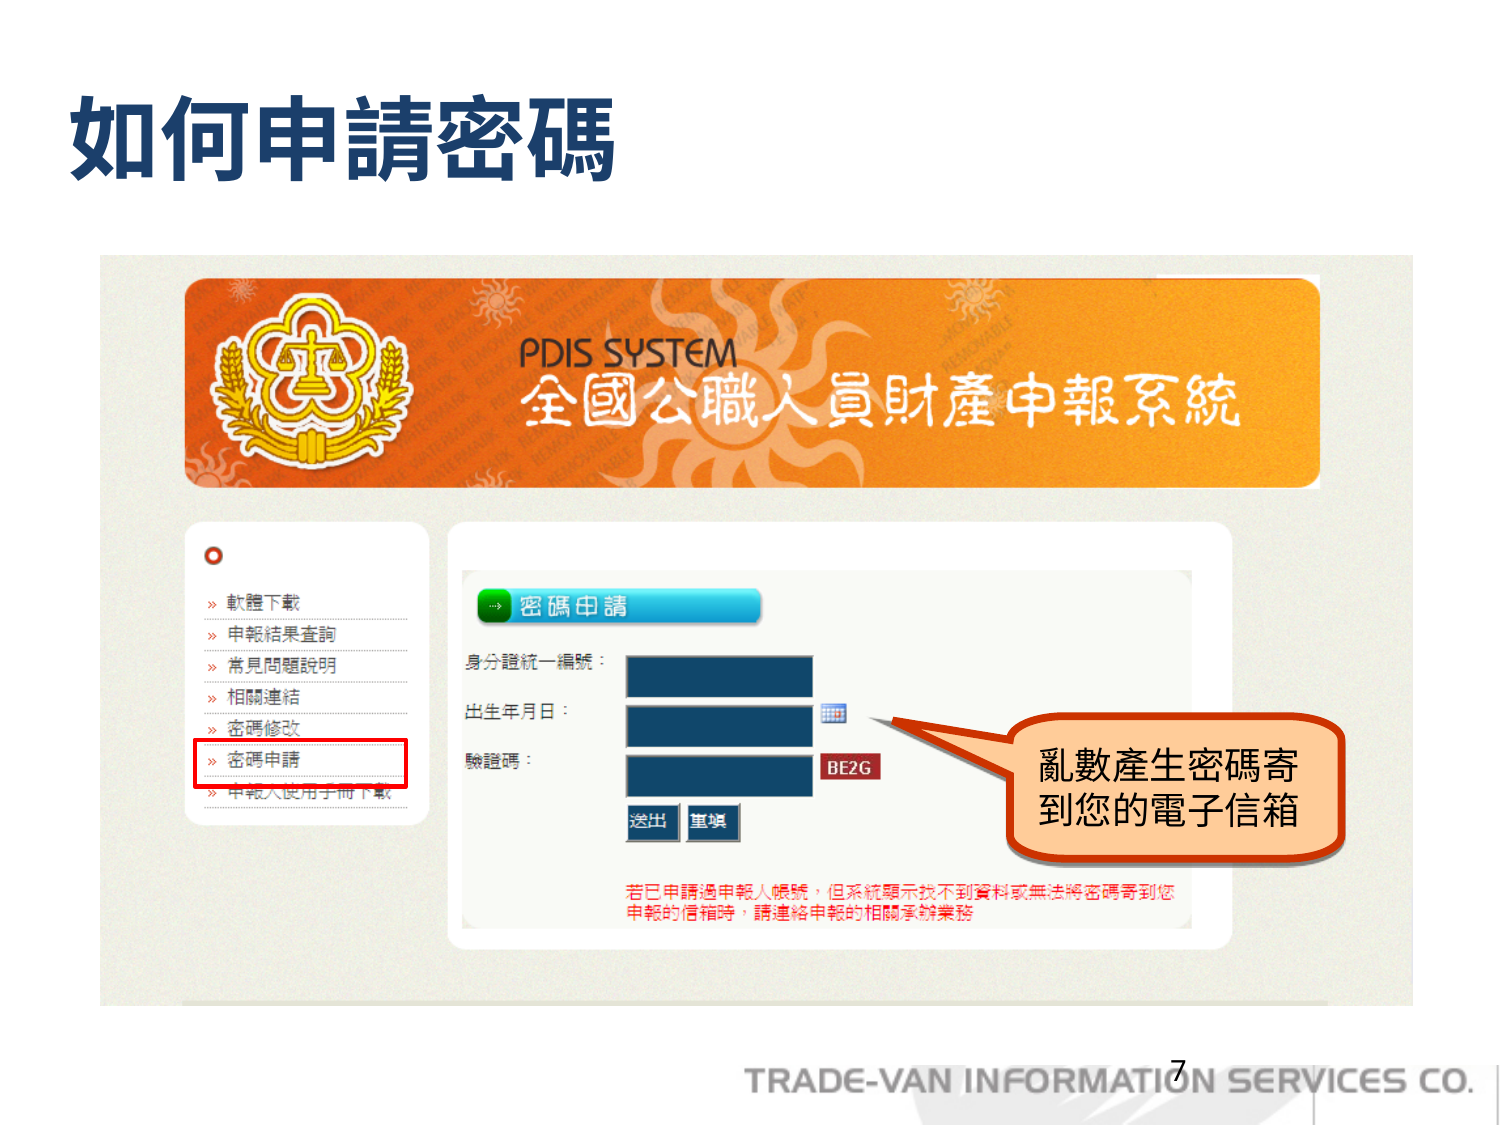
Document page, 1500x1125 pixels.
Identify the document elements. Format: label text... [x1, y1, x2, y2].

picture [100, 255, 1413, 1006]
text_box 亂數產生密碼寄到您的電子信箱 [892, 716, 1342, 859]
text_box 如何申請密碼 [53, 43, 1403, 230]
text_box [0, 0, 1500, 1100]
